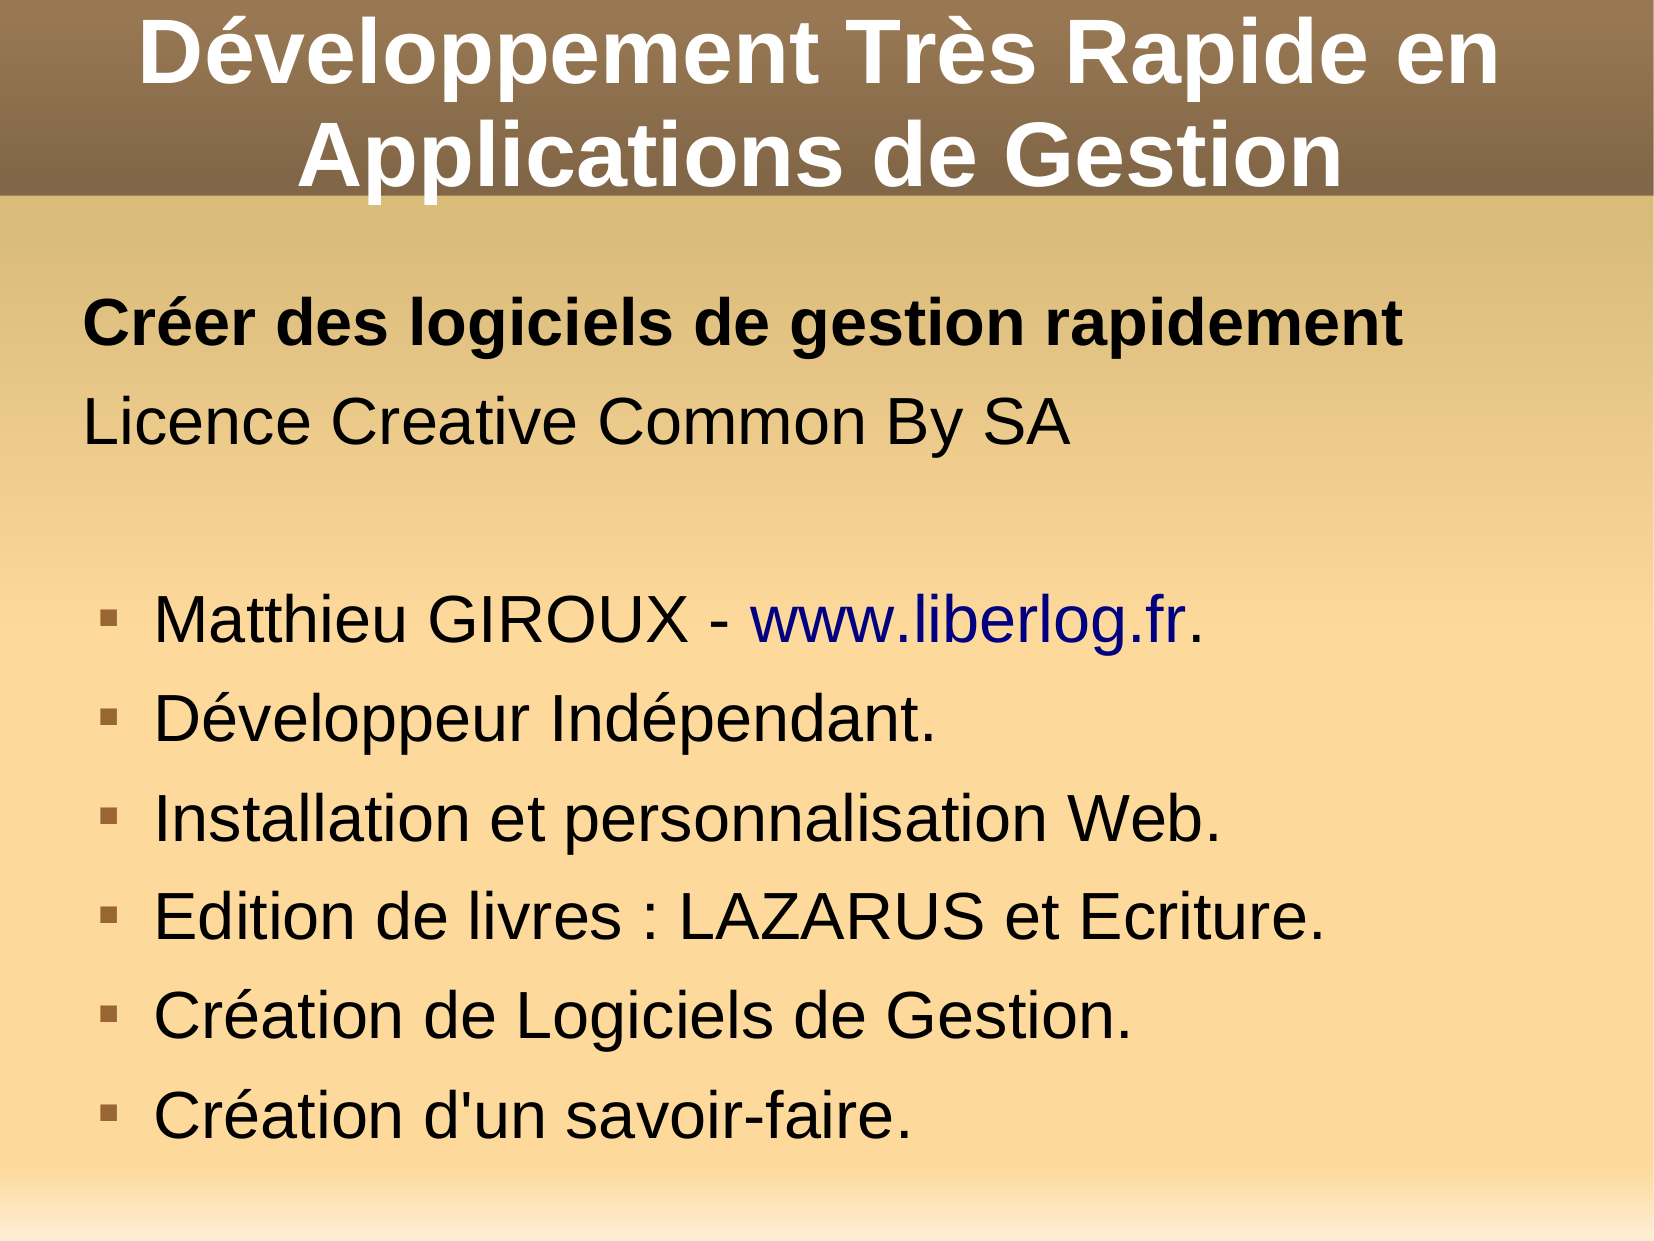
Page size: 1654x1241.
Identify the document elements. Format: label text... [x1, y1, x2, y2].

list Créer des logiciels de gestion rapidement Licence Creative Common By SA Matthieu GIROUX - www.liberlog.fr. Développeur Indépendant. Installation et personnalisation Web. Edition de livres : LAZARUS et Ecriture. Création de Logiciels de Gestion. Création d'un savoir-faire. [82, 290, 1571, 1241]
title Développement Très Rapide en Applications de Gestion [76, 0, 1565, 208]
picture [0, 0, 1654, 1241]
